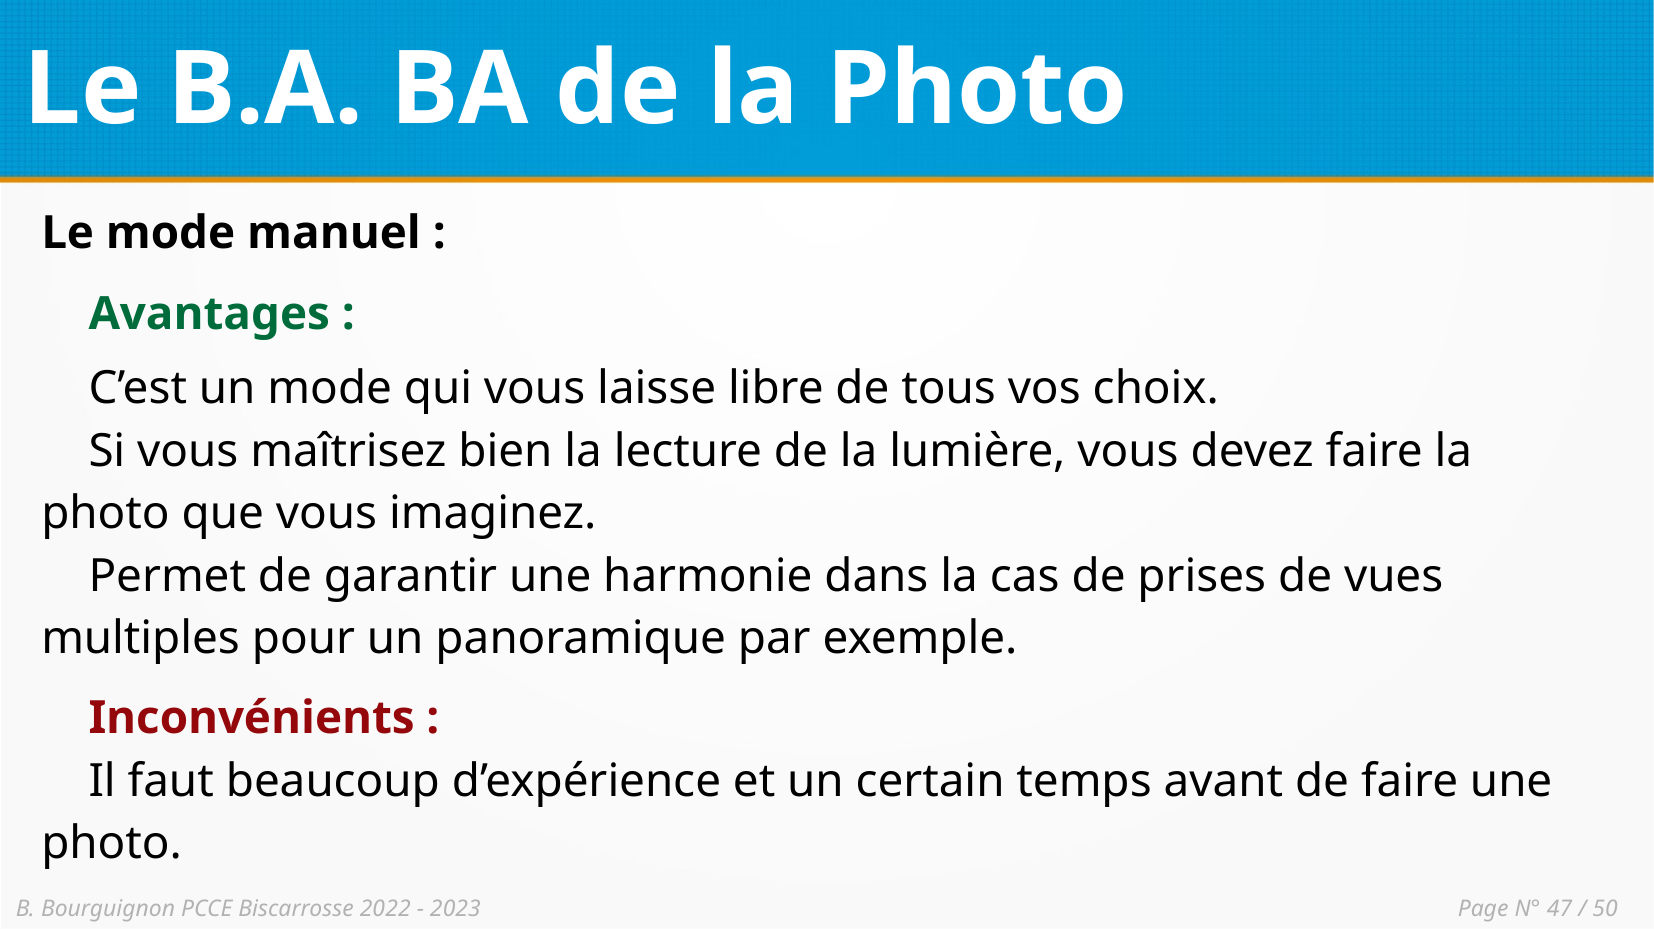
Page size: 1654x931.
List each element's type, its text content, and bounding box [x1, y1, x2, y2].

title Le B.A. BA de la Photo [23, 11, 1630, 154]
picture [0, 175, 1654, 931]
text_box Le mode manuel : Avantages : C’est un mode qui vous laisse libre de tous vos choix. Si vous maîtrisez bien la lecture de la lumière, vous devez faire la photo que vous imaginez. Permet de garantir une harmonie dans la cas de prises de vues multiples pour un panoramique par exemple. Inconvénients : Il faut beaucoup d’expérience et un certain temps avant de faire une photo. [35, 193, 1607, 857]
